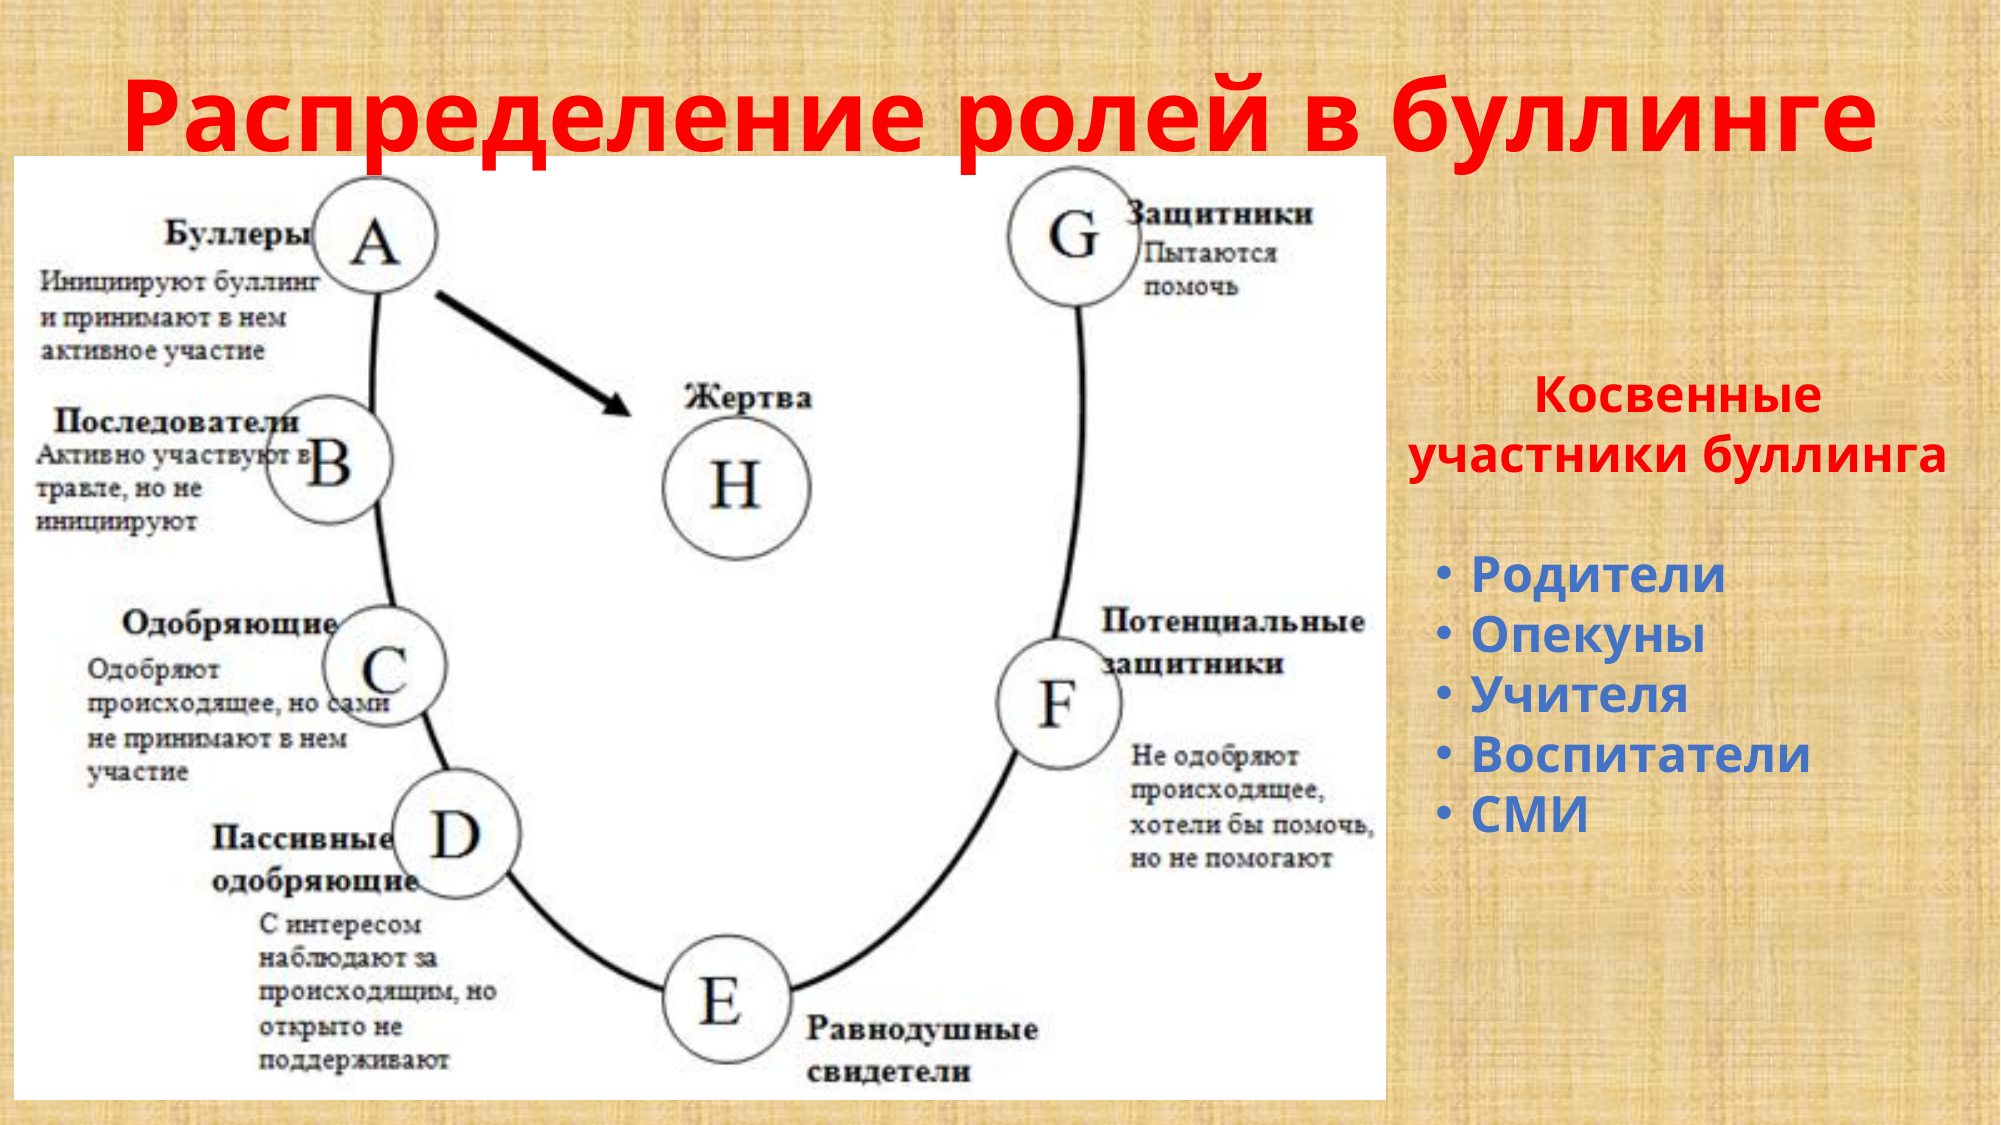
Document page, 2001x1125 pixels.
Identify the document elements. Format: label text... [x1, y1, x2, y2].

text_box Косвенные участники буллинга Родители Опекуны Учителя Воспитатели СМИ [1385, 263, 1972, 942]
text_box Распределение ролей в буллинге [46, 20, 1954, 203]
picture [0, 0, 2001, 1125]
